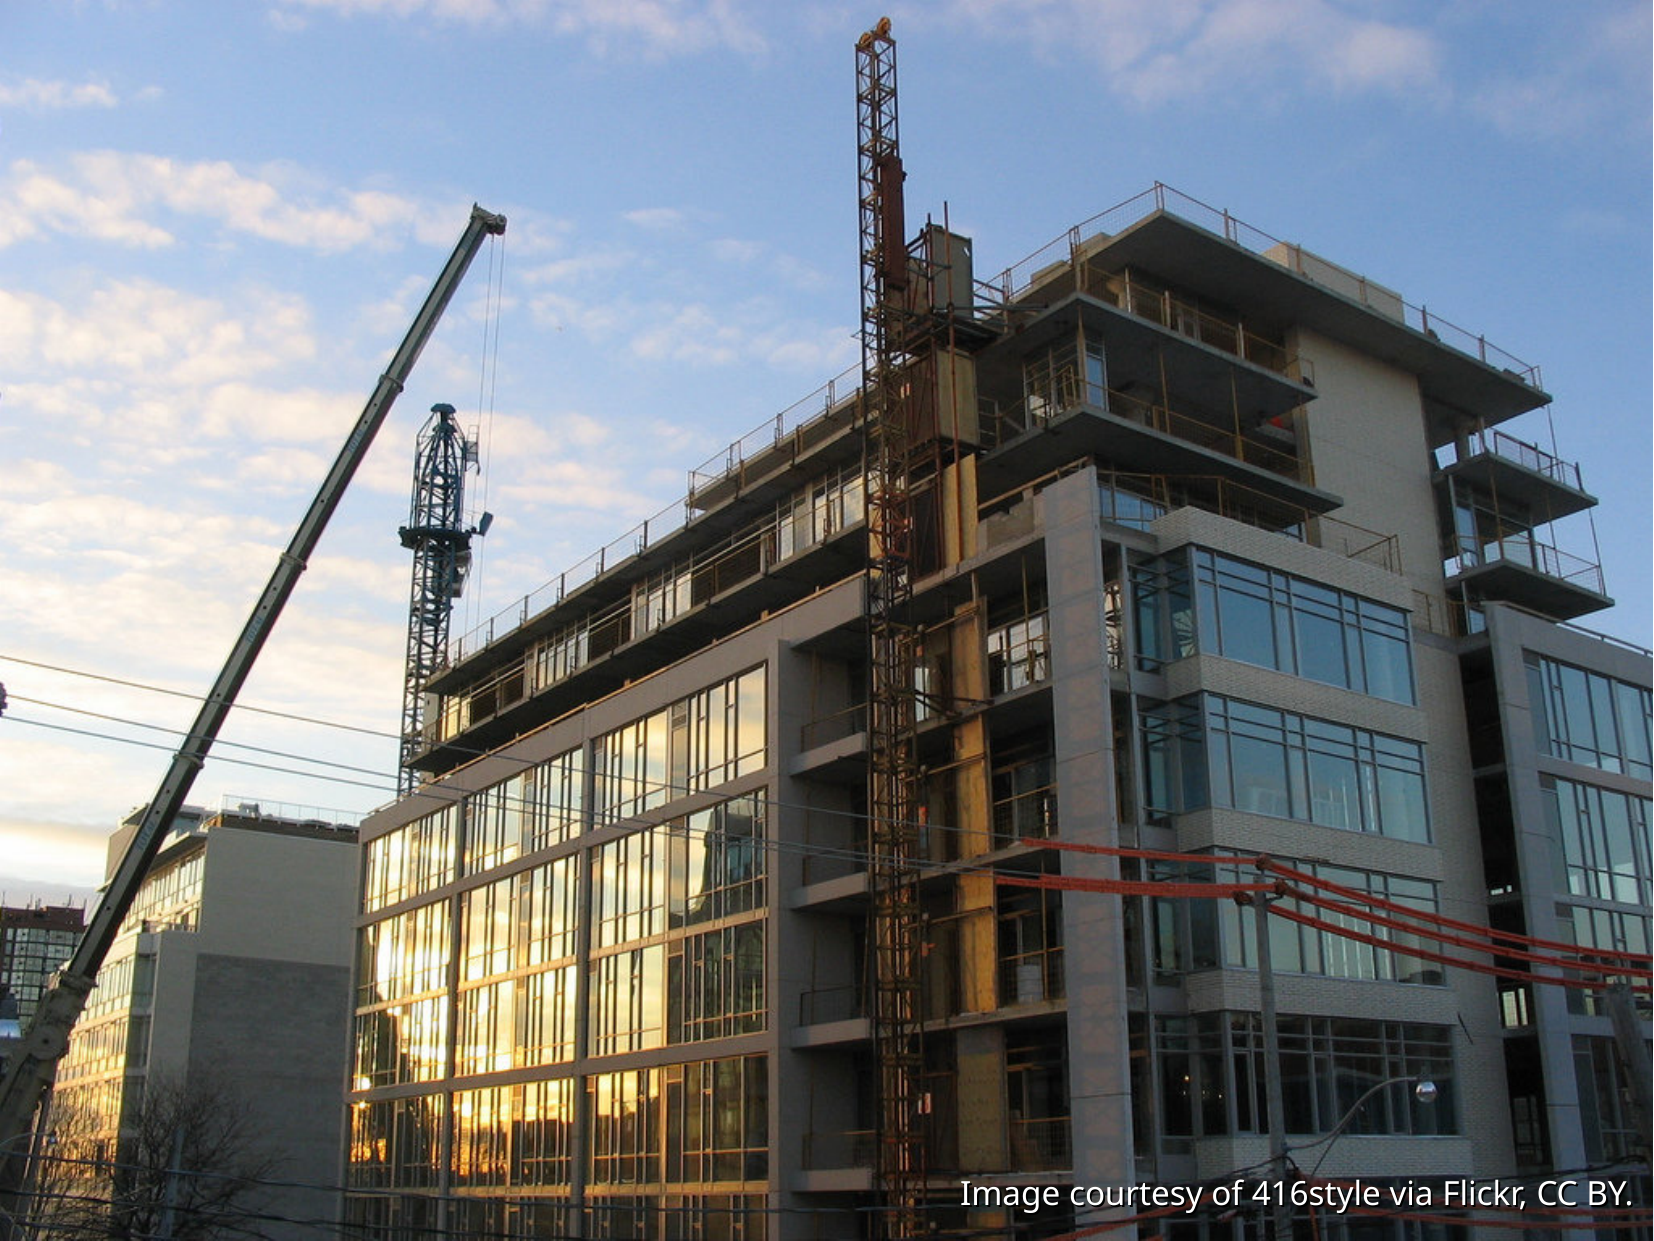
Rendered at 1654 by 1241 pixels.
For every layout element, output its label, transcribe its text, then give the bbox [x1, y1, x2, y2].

picture [0, 0, 1654, 1241]
text_box Image courtesy of 416style via Flickr, CC BY. [862, 1162, 1650, 1215]
